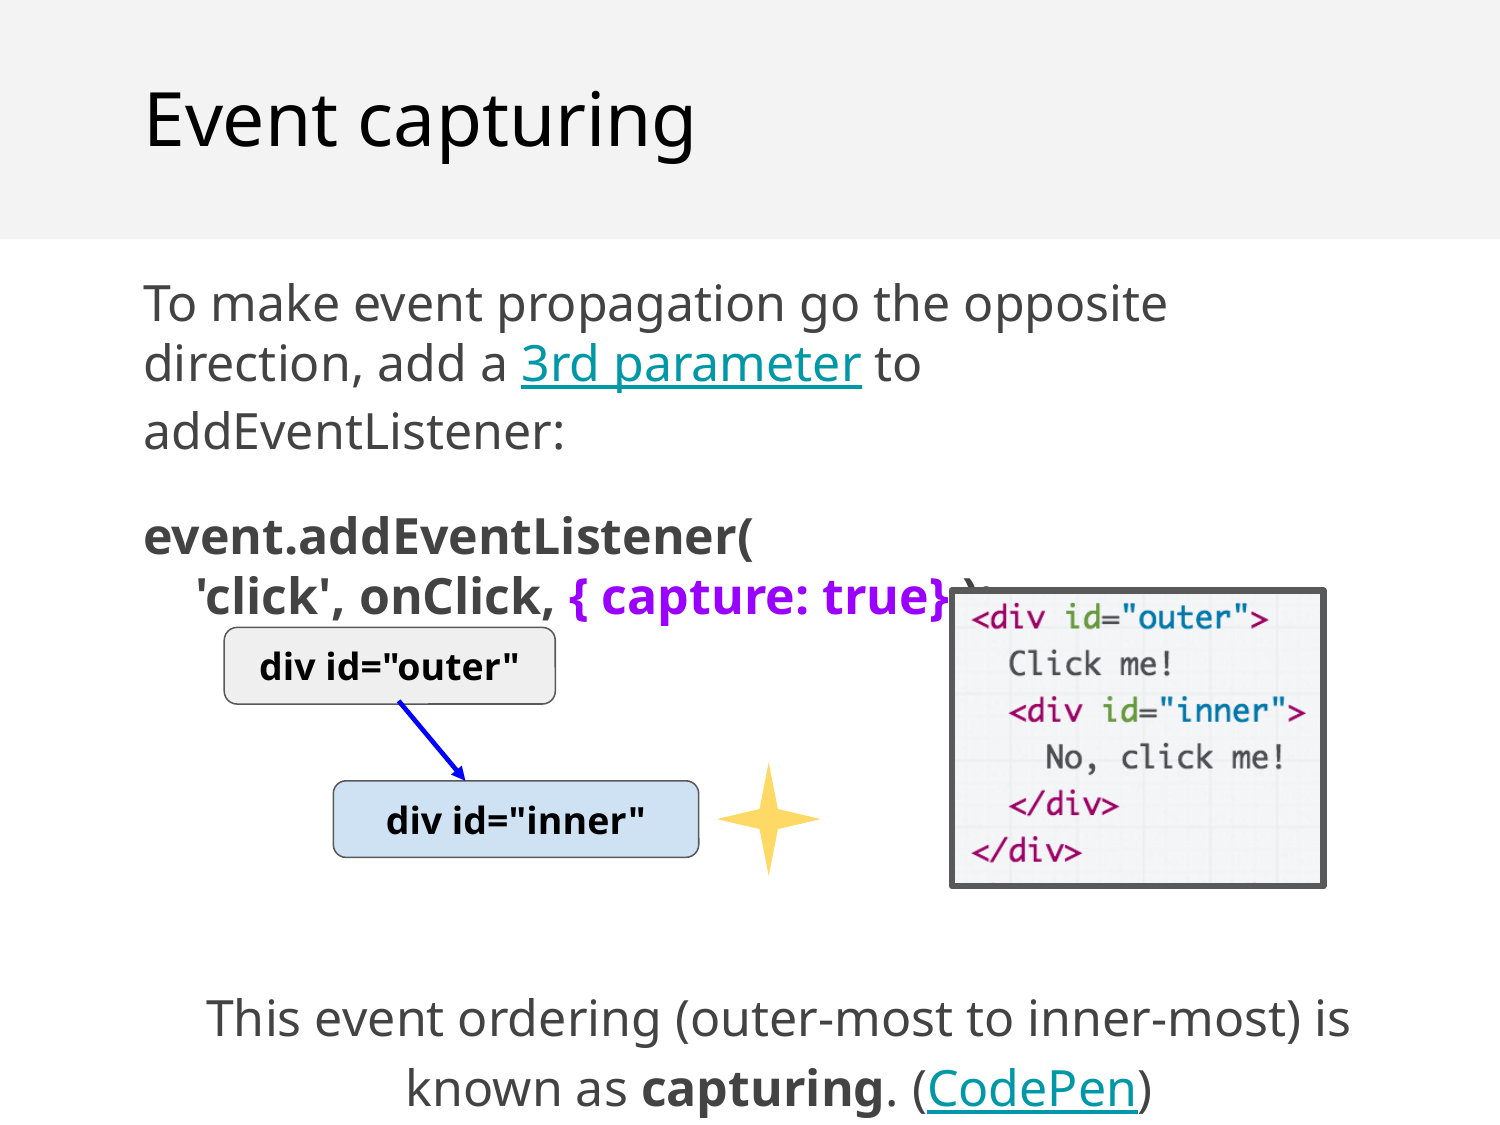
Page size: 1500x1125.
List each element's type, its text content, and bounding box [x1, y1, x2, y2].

list To make event propagation go the opposite direction, add a 3rd parameter to addEventListener: event.addEventListener( 'click', onClick, { capture: true} ); [128, 255, 1372, 515]
text_box div id="inner" [333, 780, 699, 858]
title Event capturing [128, 56, 1372, 183]
list This event ordering (outer-most to inner-most) is known as capturing. (CodePen) [157, 962, 1401, 1125]
picture [954, 593, 1321, 884]
text_box div id="outer" [224, 627, 556, 705]
text_box [716, 762, 821, 876]
